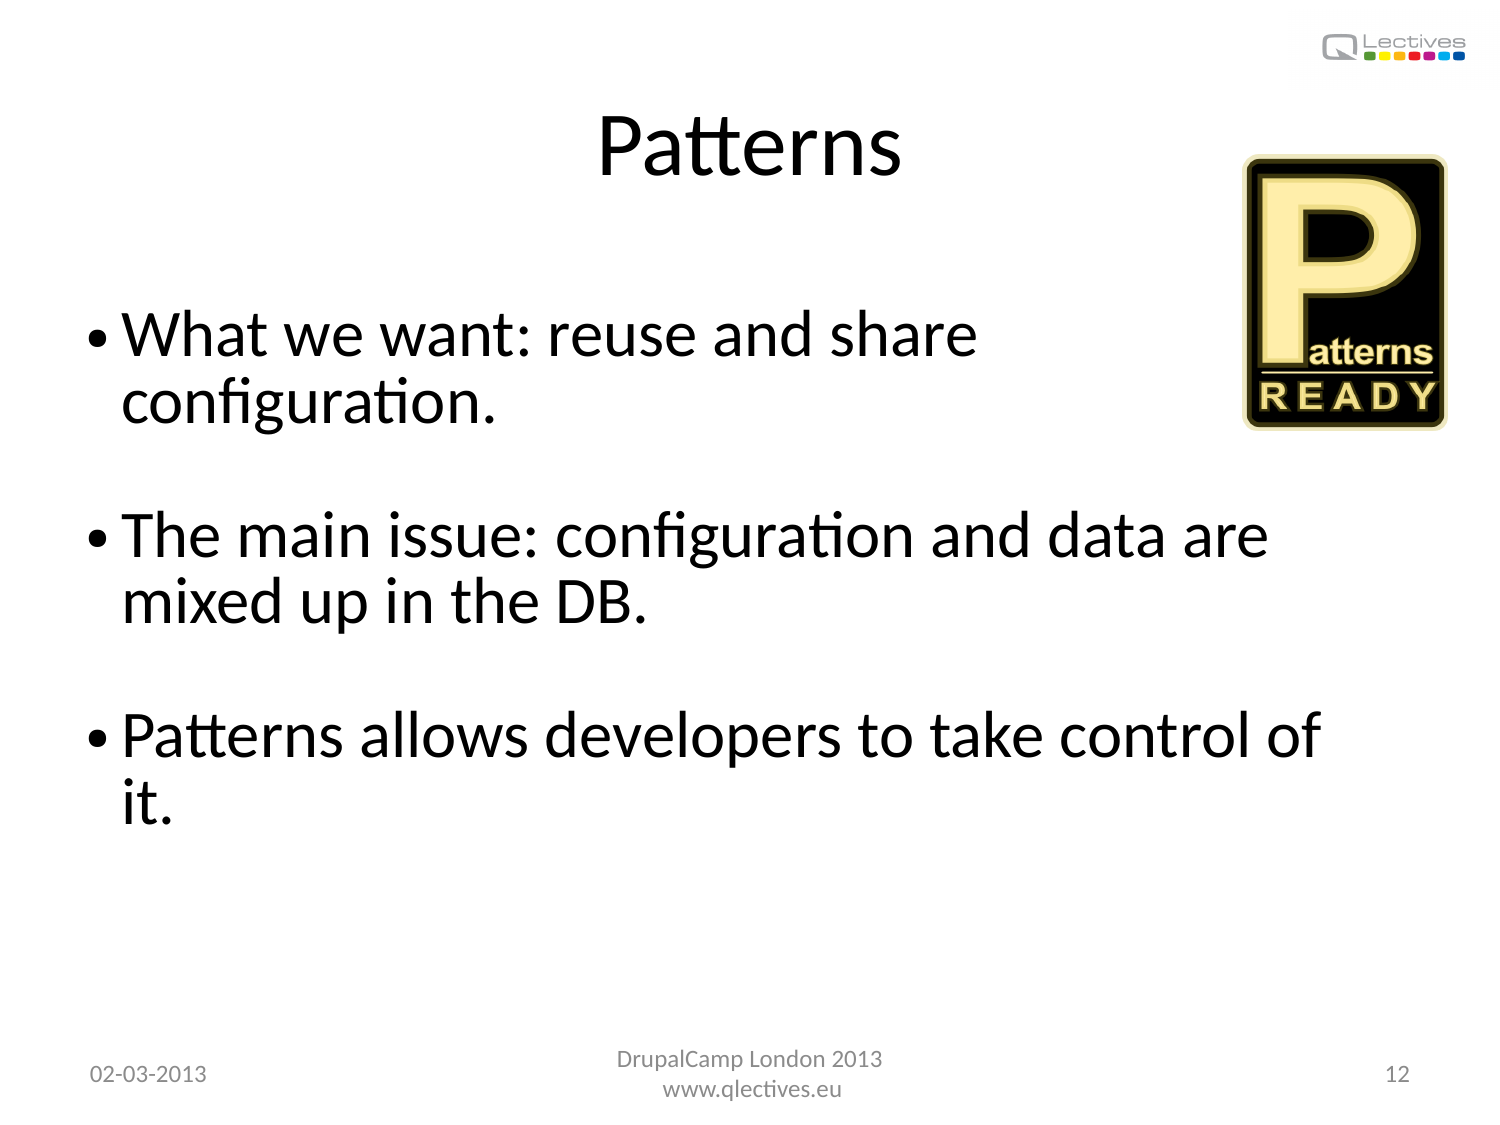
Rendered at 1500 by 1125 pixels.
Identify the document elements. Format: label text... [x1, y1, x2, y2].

text_box <number> [1074, 1042, 1425, 1103]
picture [1242, 154, 1448, 431]
text_box What we want: reuse and share configuration. The main issue: configuration and data are mixed up in the DB. Patterns allows developers to take control of it. [70, 232, 1366, 948]
picture [1288, 9, 1500, 90]
text_box Patterns [75, 45, 1425, 232]
text_box DrupalCamp London 2013 www.qlectives.eu [512, 1042, 988, 1103]
text_box 02-03-2013 [74, 1042, 425, 1103]
